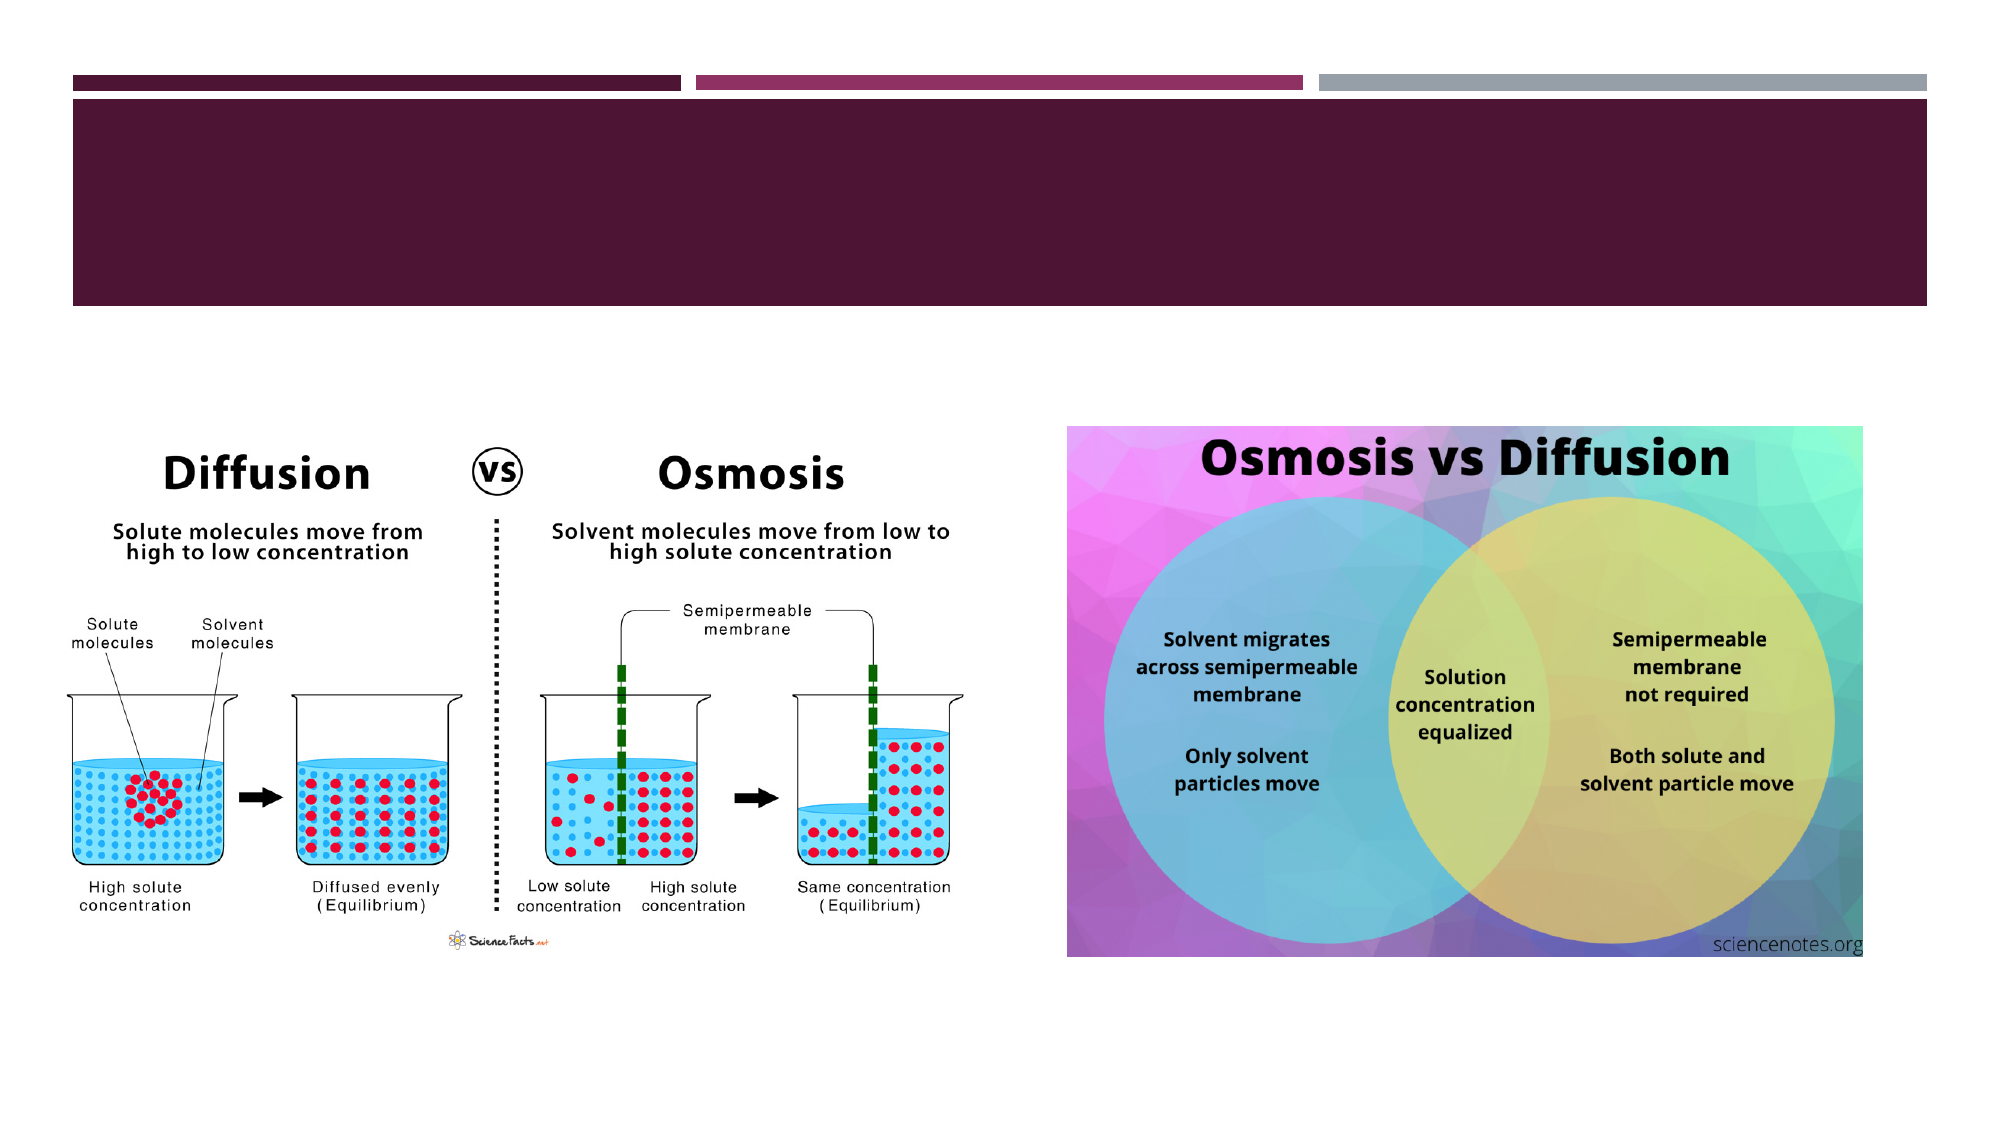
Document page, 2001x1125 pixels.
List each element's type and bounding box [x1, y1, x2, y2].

picture [56, 436, 972, 962]
picture [1067, 426, 1863, 957]
